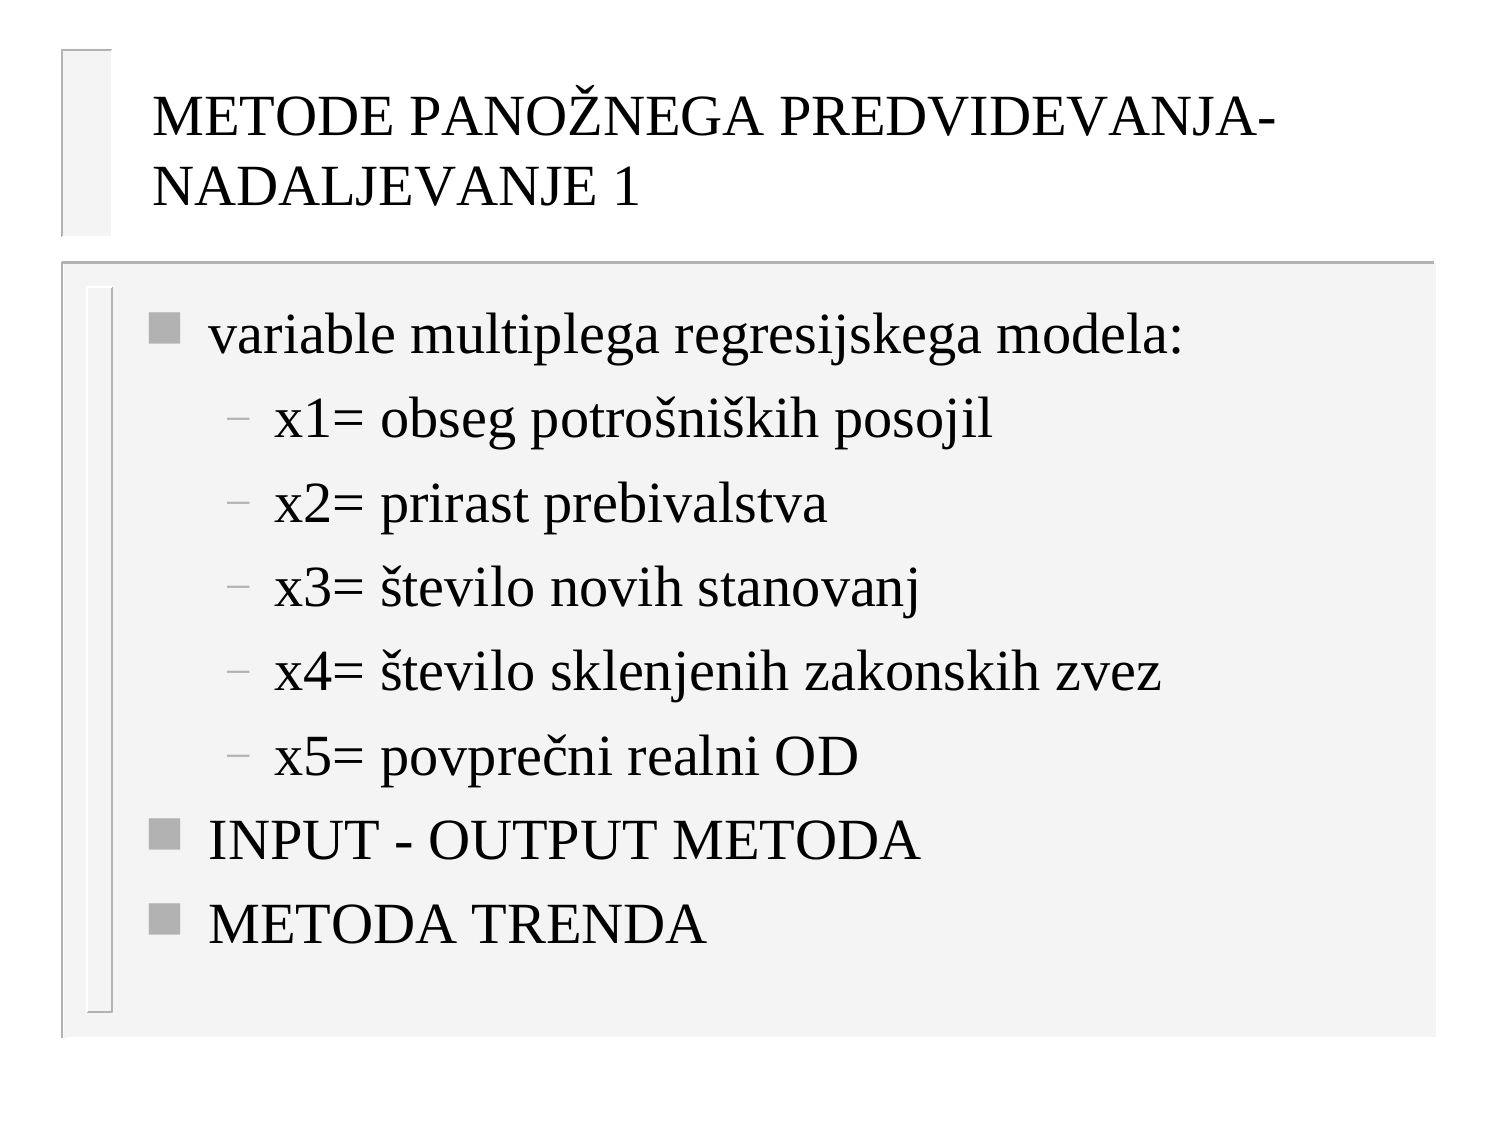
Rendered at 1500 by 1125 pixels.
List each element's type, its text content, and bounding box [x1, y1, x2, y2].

title METODE PANOŽNEGA PREDVIDEVANJA-NADALJEVANJE 1 [137, 56, 1413, 238]
list variable multiplega regresijskega modela: x1= obseg potrošniških posojil x2= prirast prebivalstva x3= število novih stanovanj x4= število sklenjenih zakonskih zvez x5= povprečni realni OD INPUT - OUTPUT METODA METODA TRENDA [137, 287, 1413, 965]
